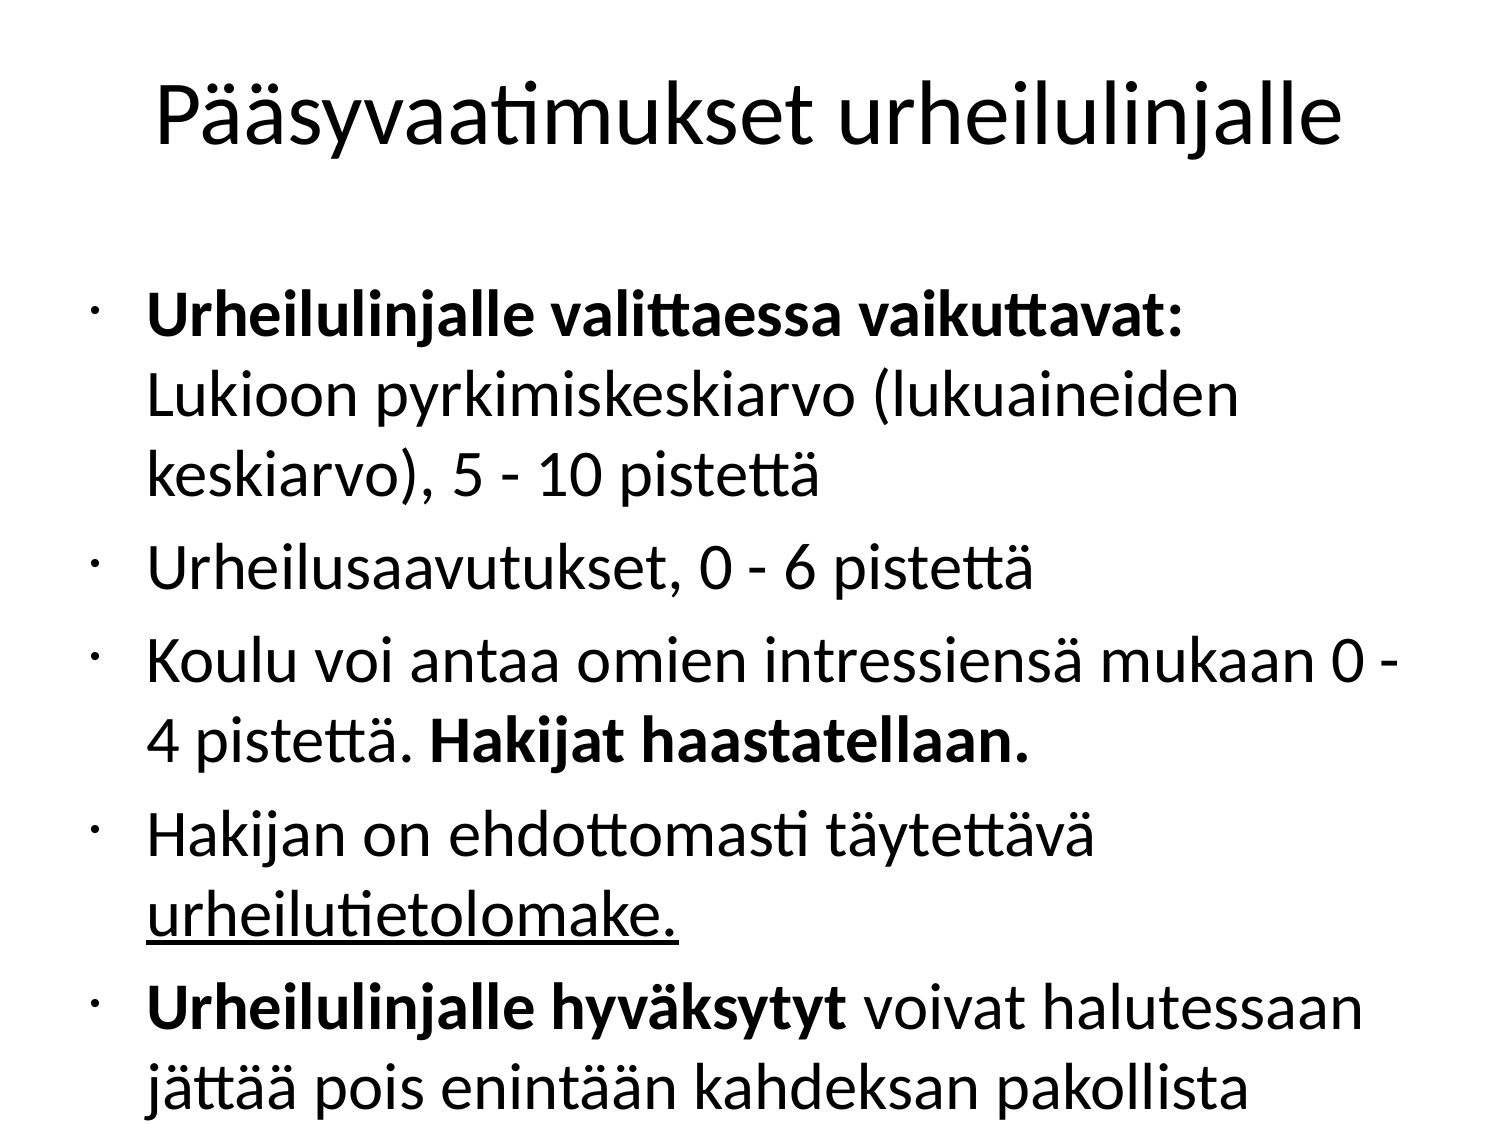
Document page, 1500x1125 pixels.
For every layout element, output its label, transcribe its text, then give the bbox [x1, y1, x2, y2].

list Urheilulinjalle valittaessa vaikuttavat: Lukioon pyrkimiskeskiarvo (lukuaineiden keskiarvo), 5 - 10 pistettä Urheilusaavutukset, 0 - 6 pistettä Koulu voi antaa omien intressiensä mukaan 0 - 4 pistettä. Hakijat haastatellaan. Hakijan on ehdottomasti täytettävä urheilutietolomake. Urheilulinjalle hyväksytyt voivat halutessaan jättää pois enintään kahdeksan pakollista lukiokurssia. Lukioaineiden pakollisista kursseista on suoritettava vähintään puolet. [75, 262, 1425, 1005]
title Pääsyvaatimukset urheilulinjalle [75, 45, 1425, 233]
